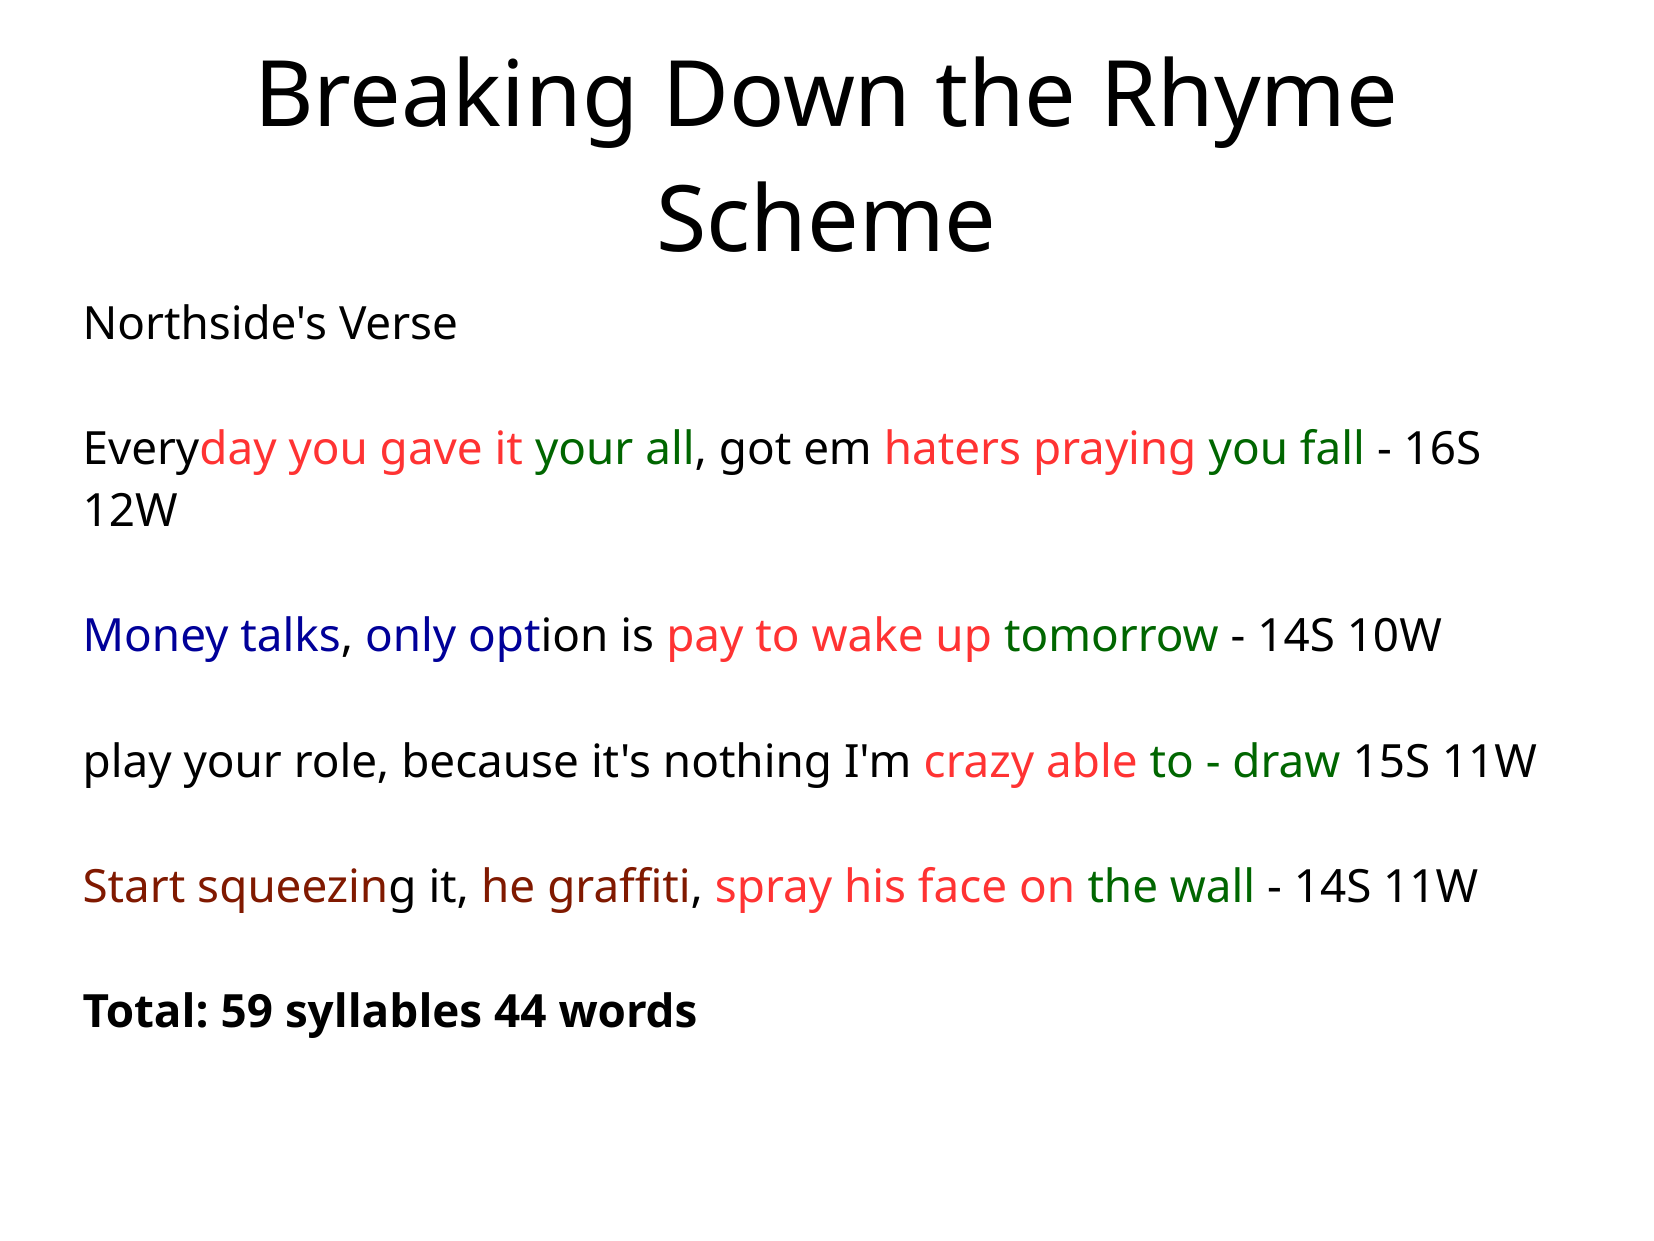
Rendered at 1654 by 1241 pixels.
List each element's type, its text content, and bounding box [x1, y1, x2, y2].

subtitle Northside's Verse Everyday you gave it your all, got em haters praying you fall - 16S 12W Money talks, only option is pay to wake up tomorrow - 14S 10W play your role, because it's nothing I'm crazy able to - draw 15S 11W Start squeezing it, he graffiti, spray his face on the wall - 14S 11W Total: 59 syllables 44 words [82, 290, 1571, 1142]
title Breaking Down the Rhyme Scheme [82, 49, 1571, 257]
